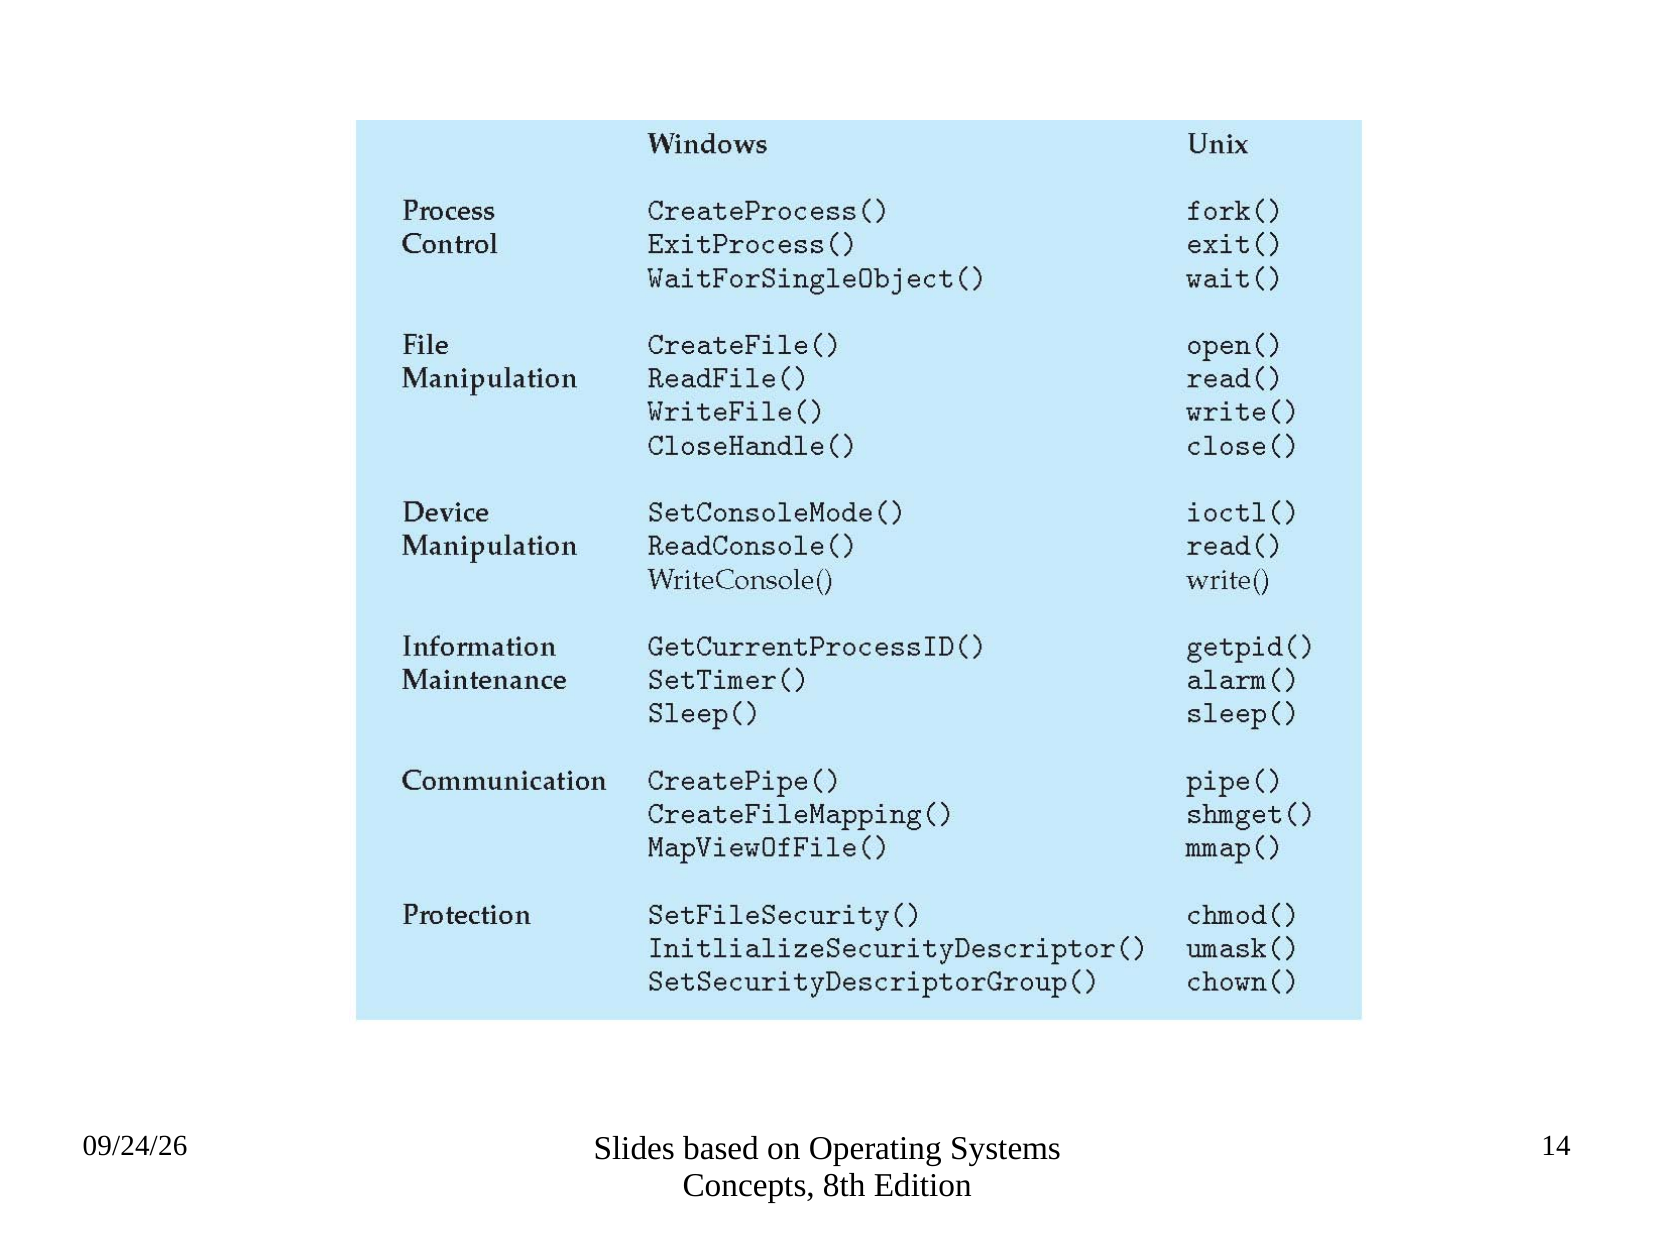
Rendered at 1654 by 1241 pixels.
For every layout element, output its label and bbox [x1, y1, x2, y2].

picture [349, 120, 1381, 1040]
